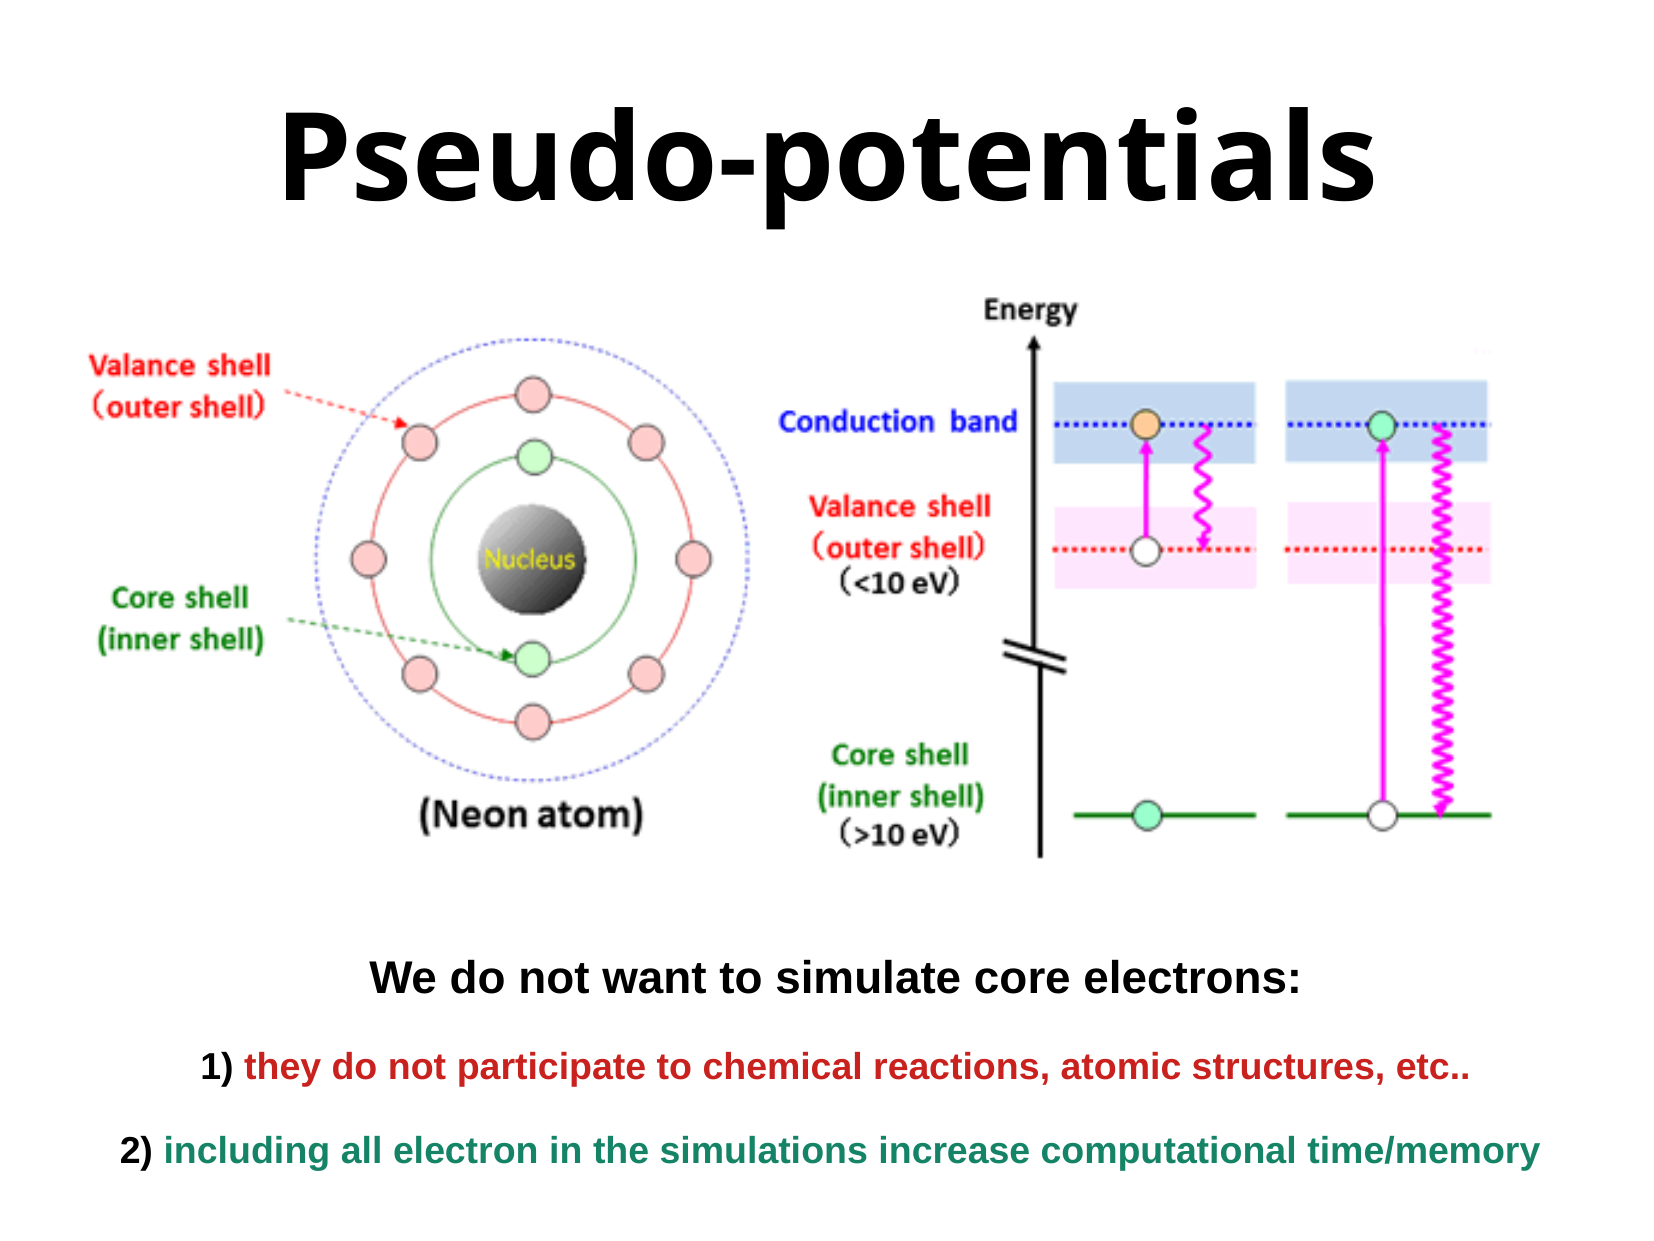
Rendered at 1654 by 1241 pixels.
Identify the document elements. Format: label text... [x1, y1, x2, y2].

title Pseudo-potentials [82, 49, 1571, 257]
text_box We do not want to simulate core electrons: 1) they do not participate to chemical reactions, atomic structures, etc.. 2) including all electron in the simulations increase computational time/memory [105, 945, 1568, 1180]
picture [54, 284, 1591, 878]
